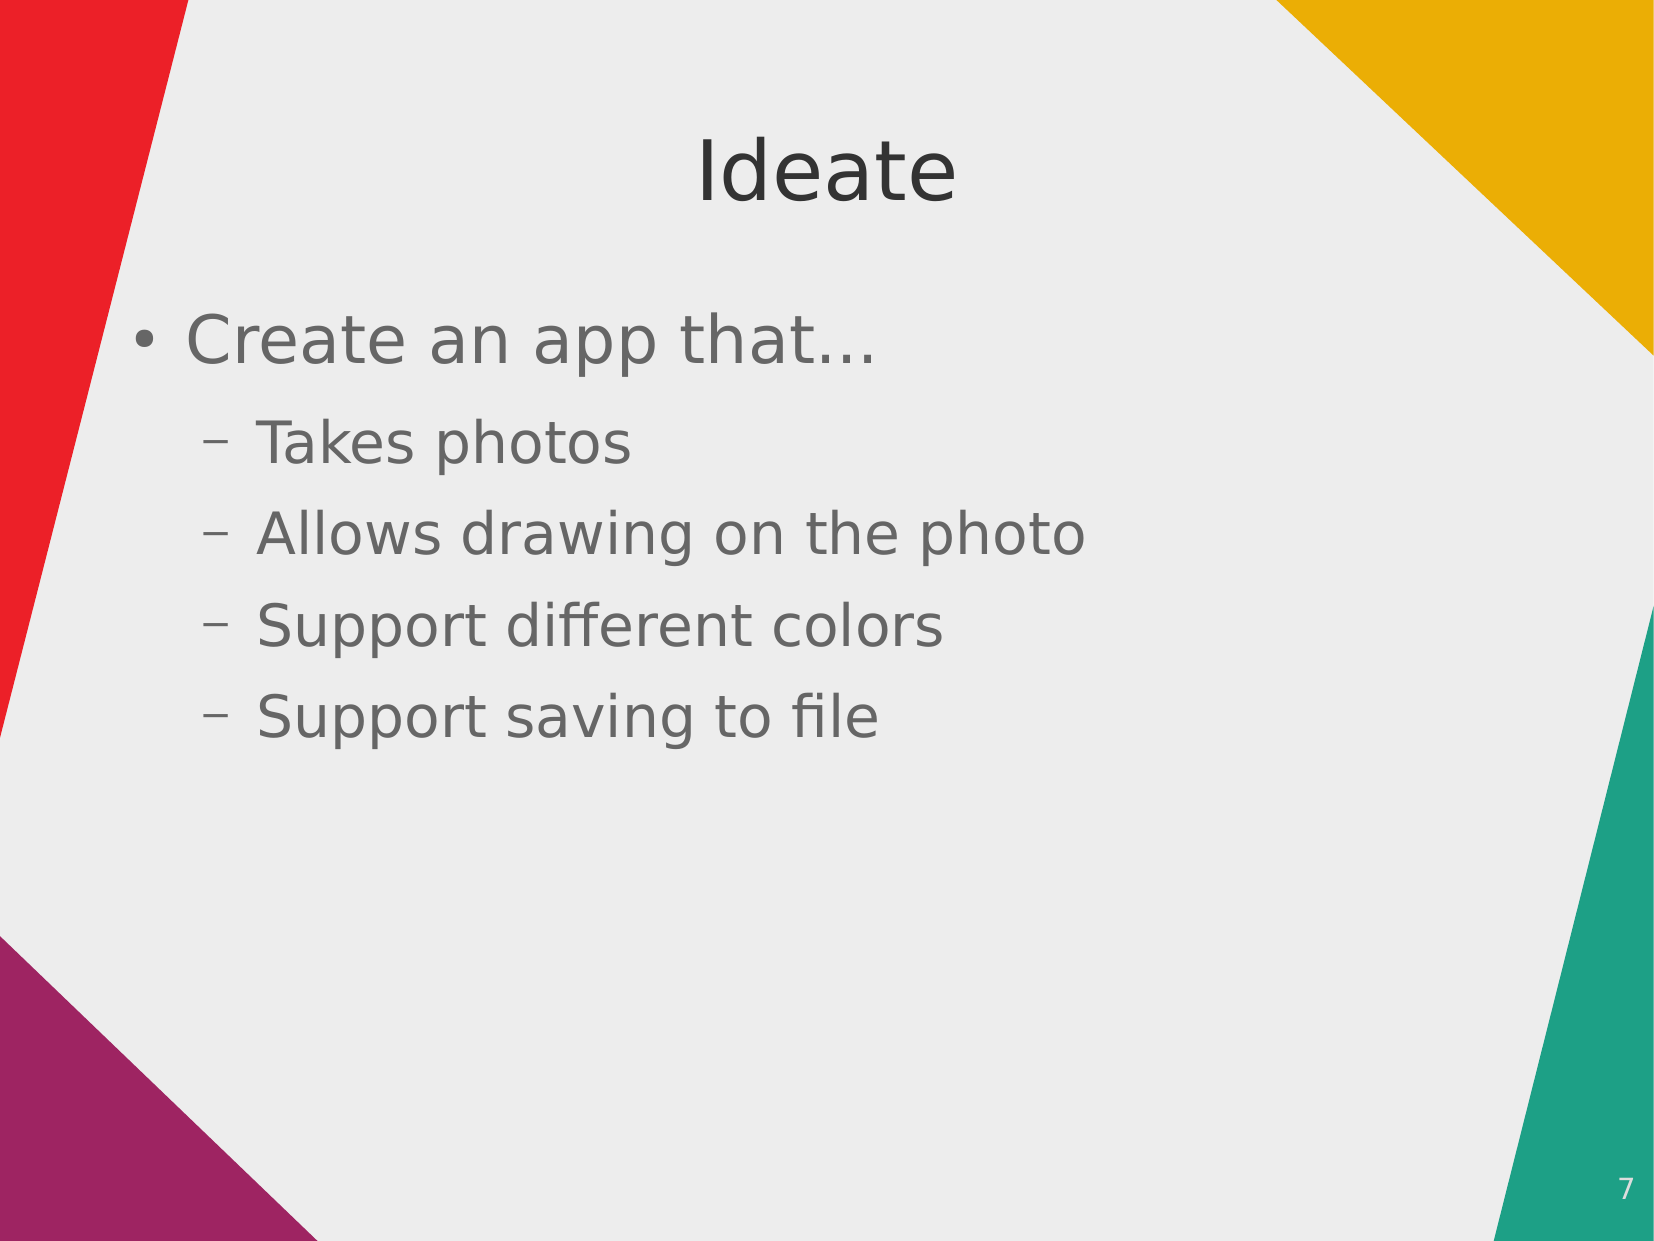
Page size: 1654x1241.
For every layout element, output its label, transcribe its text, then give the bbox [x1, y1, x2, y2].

title Ideate [114, 73, 1539, 271]
list Create an app that... Takes photos Allows drawing on the photo Support different colors Support saving to file [114, 302, 1539, 1033]
